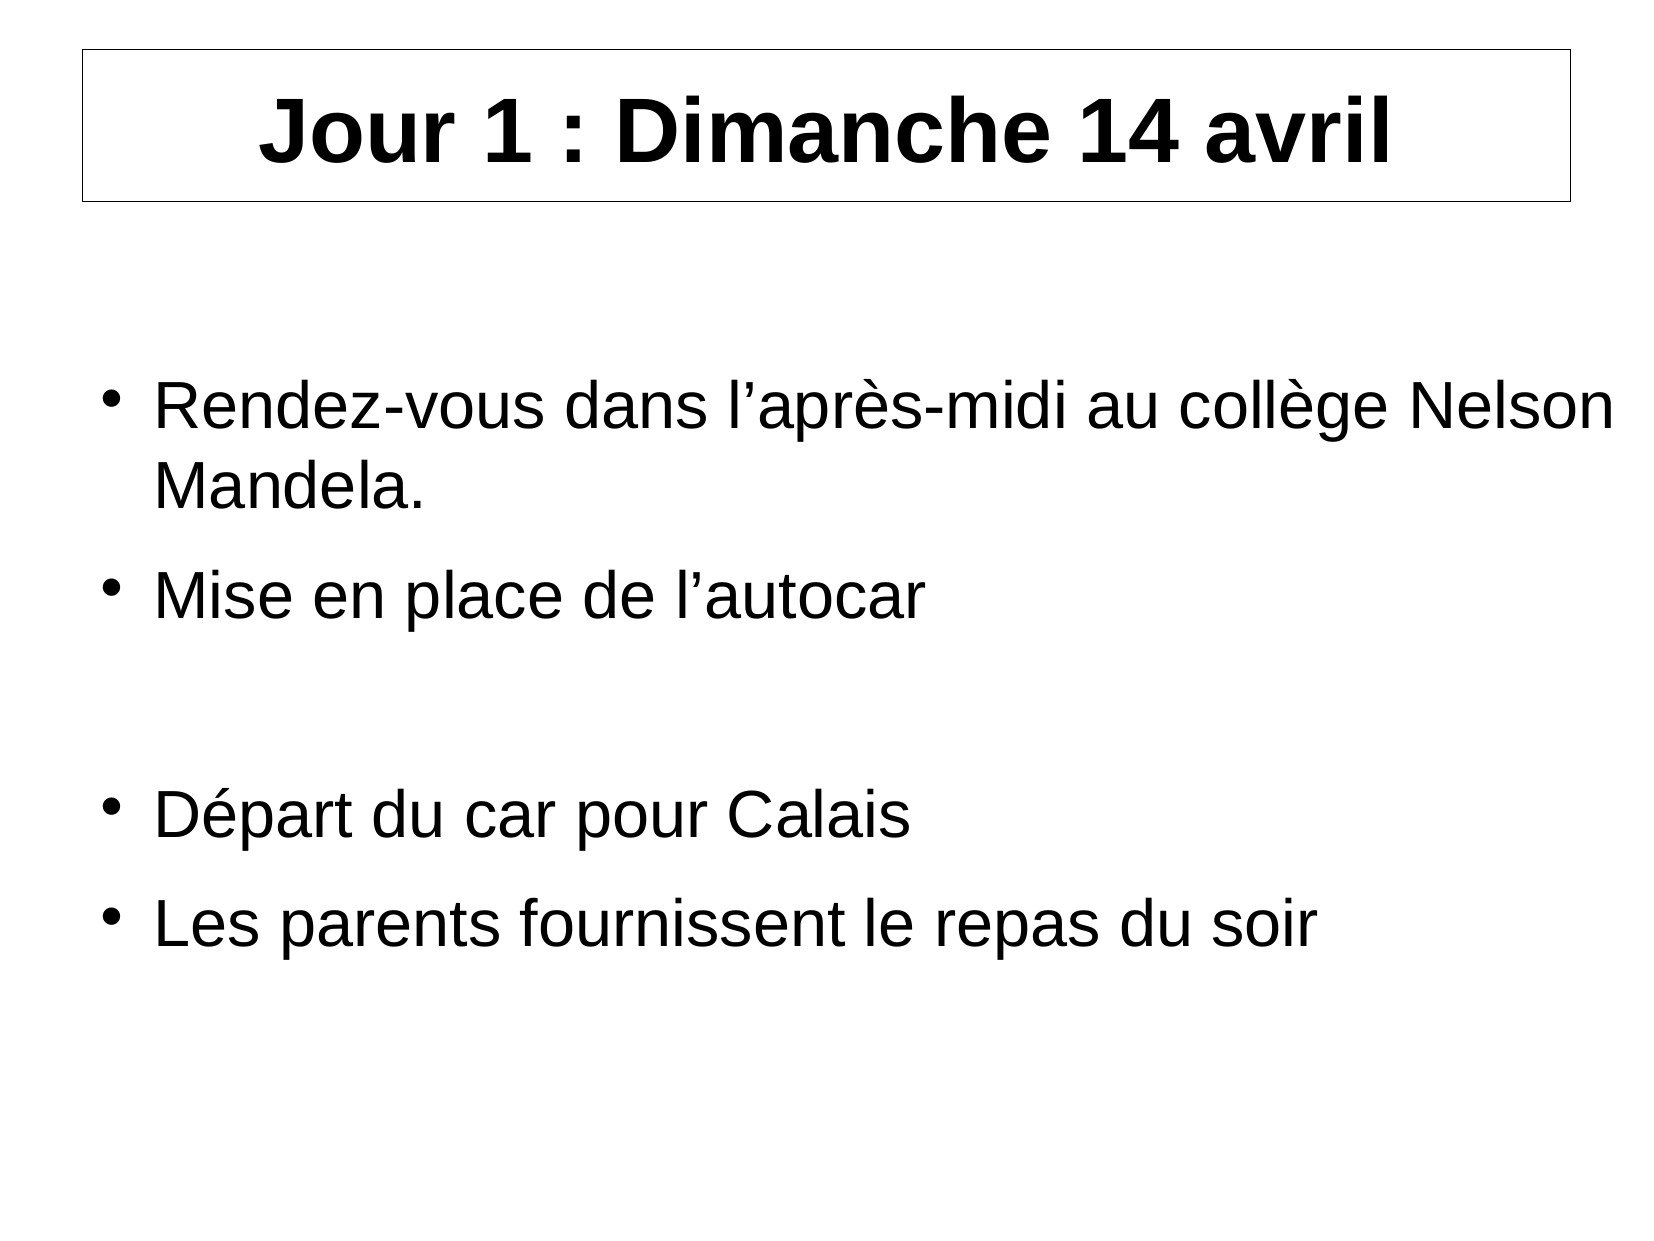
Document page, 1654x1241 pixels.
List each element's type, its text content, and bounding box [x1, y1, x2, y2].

text_box Rendez-vous dans l’après-midi au collège Nelson Mandela. Mise en place de l’autocar Départ du car pour Calais Les parents fournissent le repas du soir [82, 287, 1618, 1159]
text_box Jour 1 : Dimanche 14 avril [82, 49, 1571, 202]
